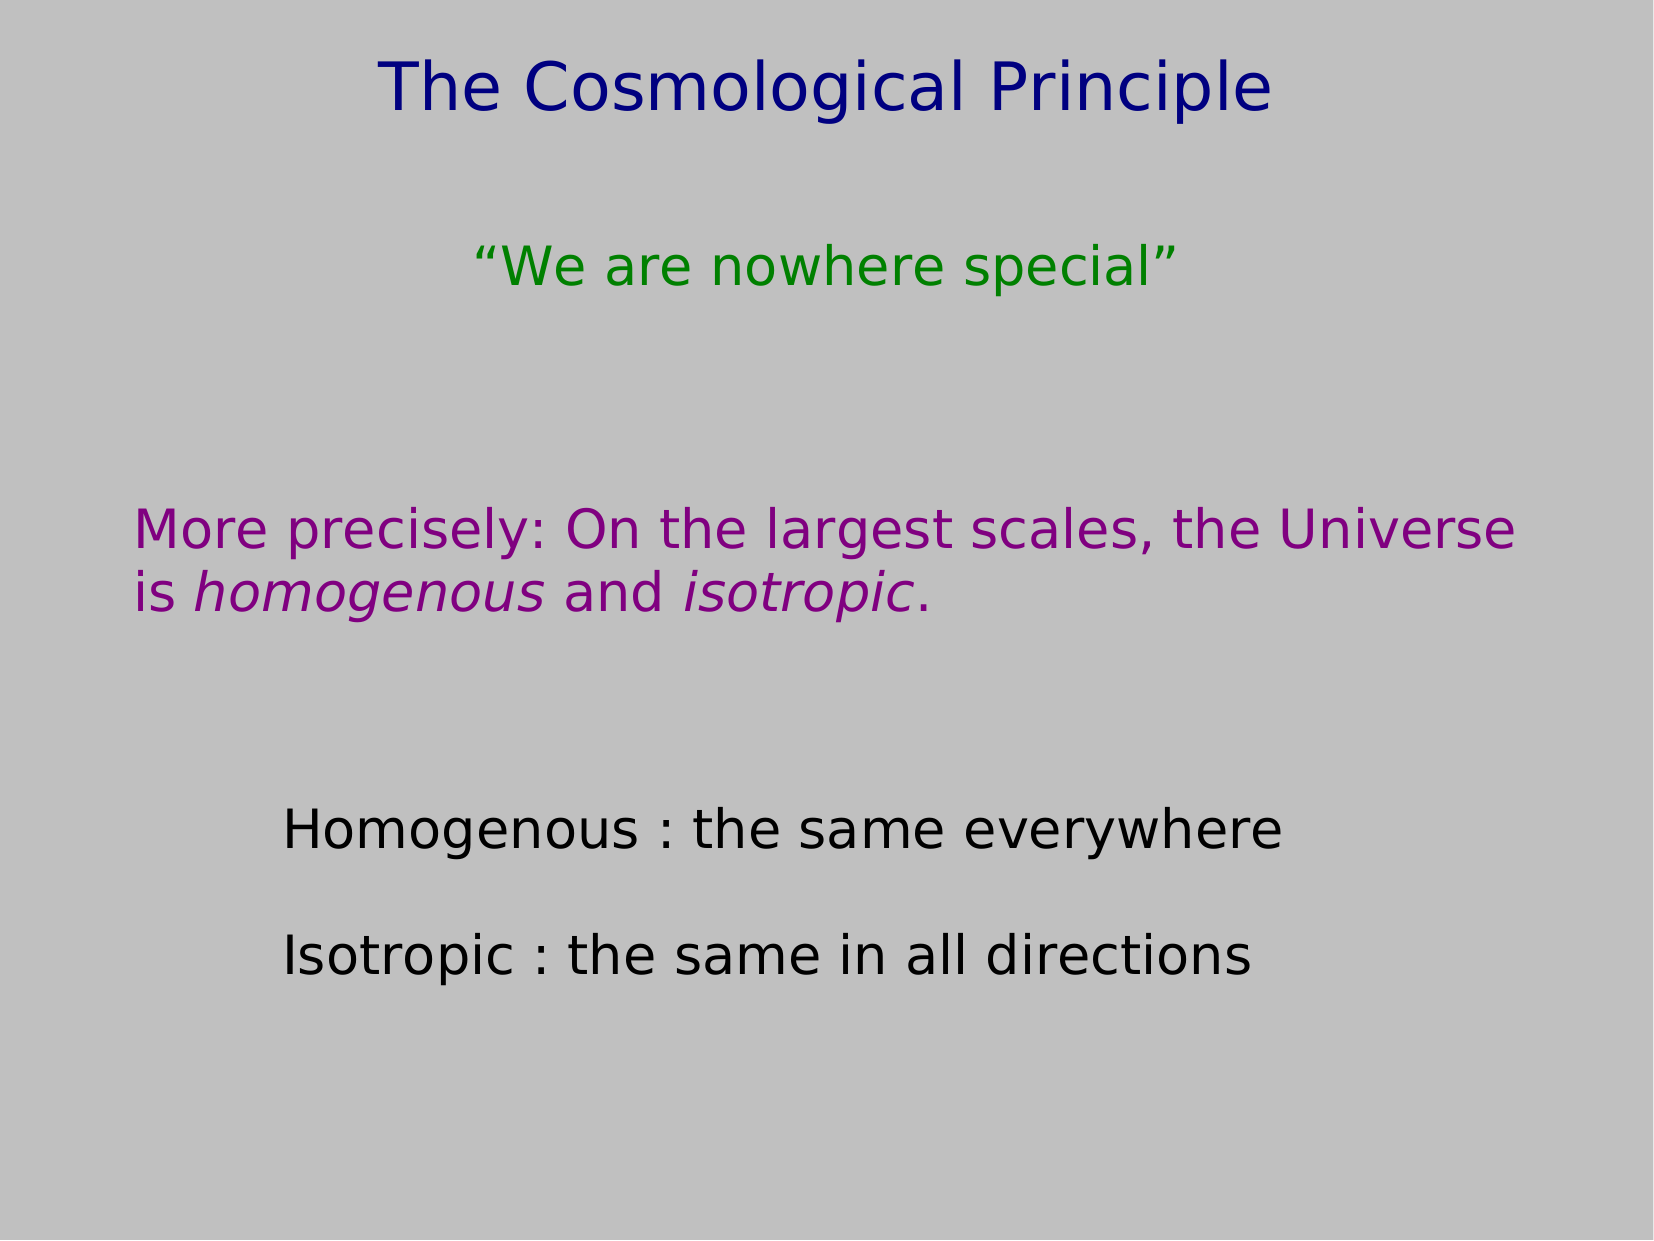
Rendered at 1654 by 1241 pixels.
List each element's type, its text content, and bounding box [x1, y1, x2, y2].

text_box More precisely: On the largest scales, the Universe is homogenous and isotropic. [115, 487, 1538, 635]
text_box “We are nowhere special” [454, 225, 1200, 309]
text_box Homogenous : the same everywhere Isotropic : the same in all directions [264, 787, 1390, 998]
text_box The Cosmological Principle [360, 37, 1293, 137]
